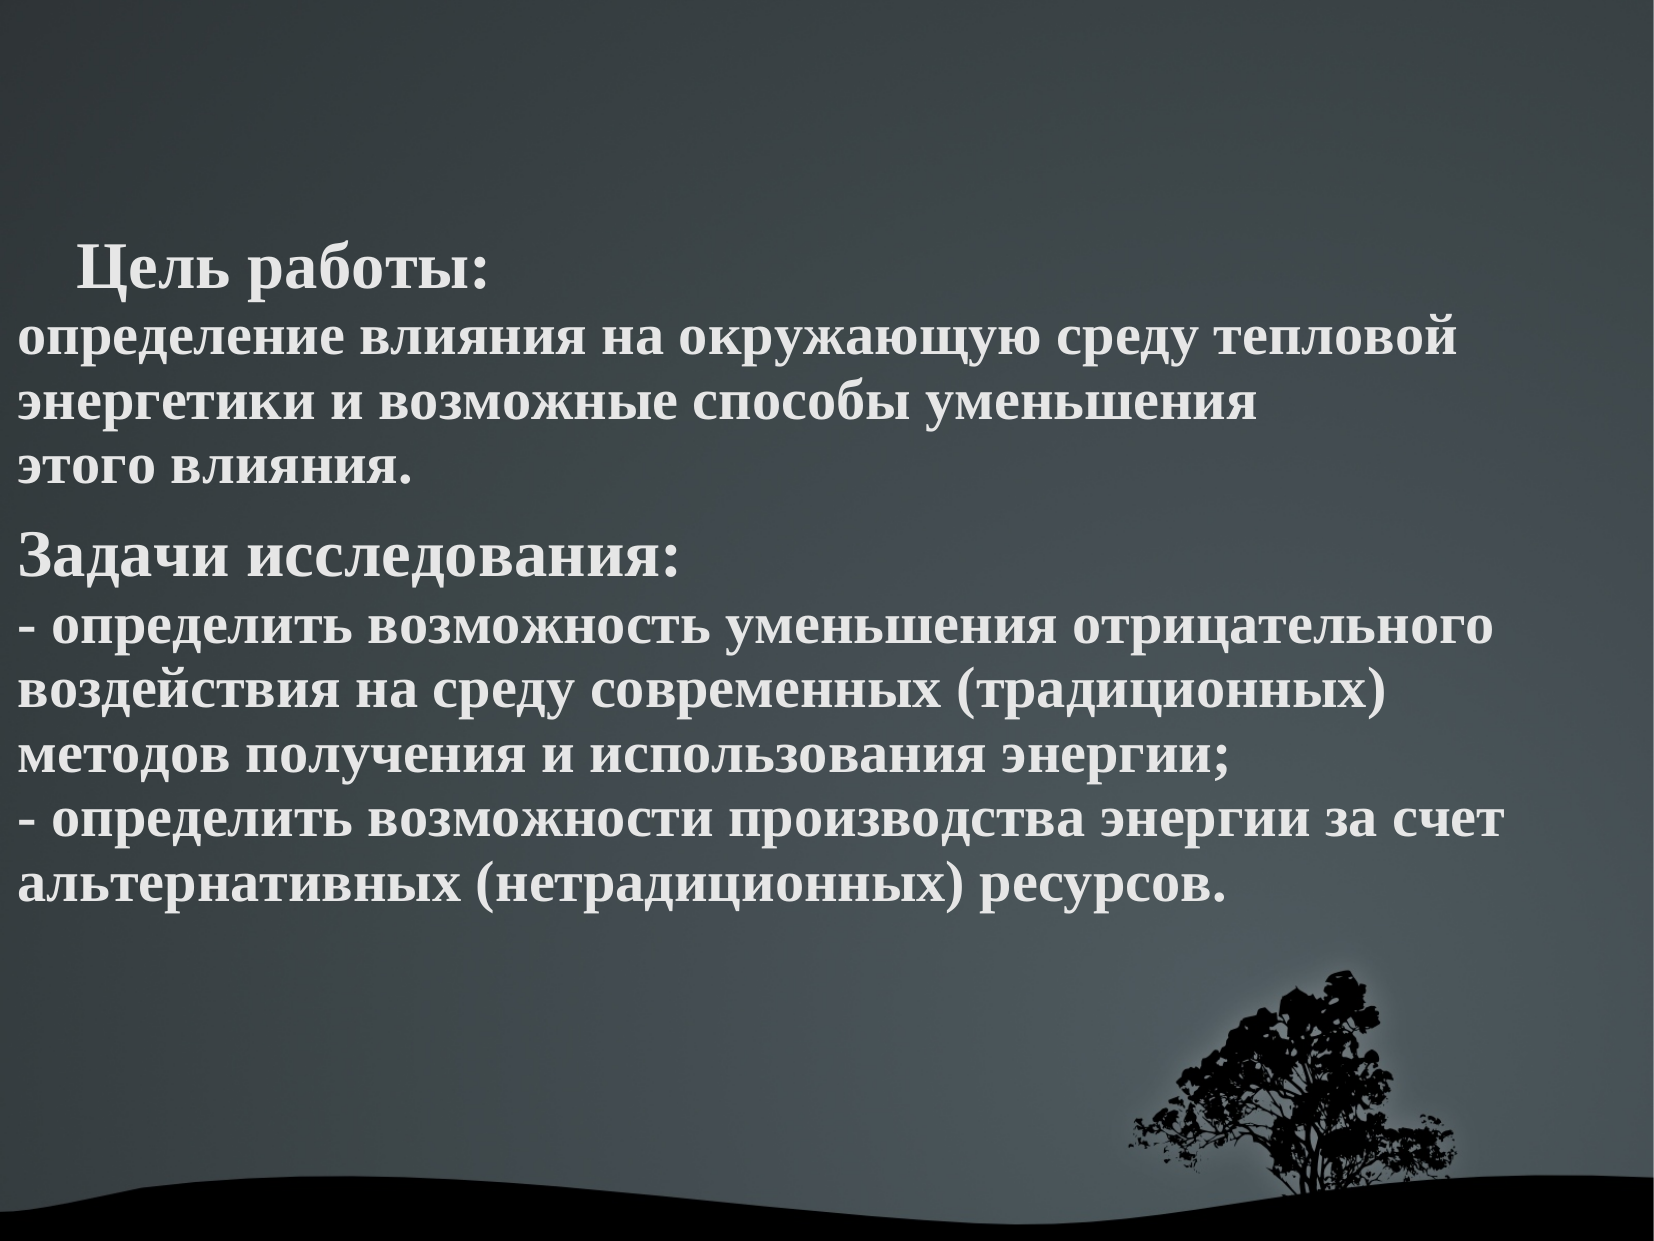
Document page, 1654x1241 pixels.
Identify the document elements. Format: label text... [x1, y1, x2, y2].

picture [0, 0, 1654, 1241]
title Цель работы: определение влияния на окружающую среду тепловой энергетики и возможные способы уменьшения этого влияния. Задачи исследования: - определить возможность уменьшения отрицательного воздействия на среду современных (традиционных) методов получения и использования энергии; - определить возможности производства энергии за счет альтернативных (нетрадиционных) ресурсов. [17, 193, 1506, 950]
